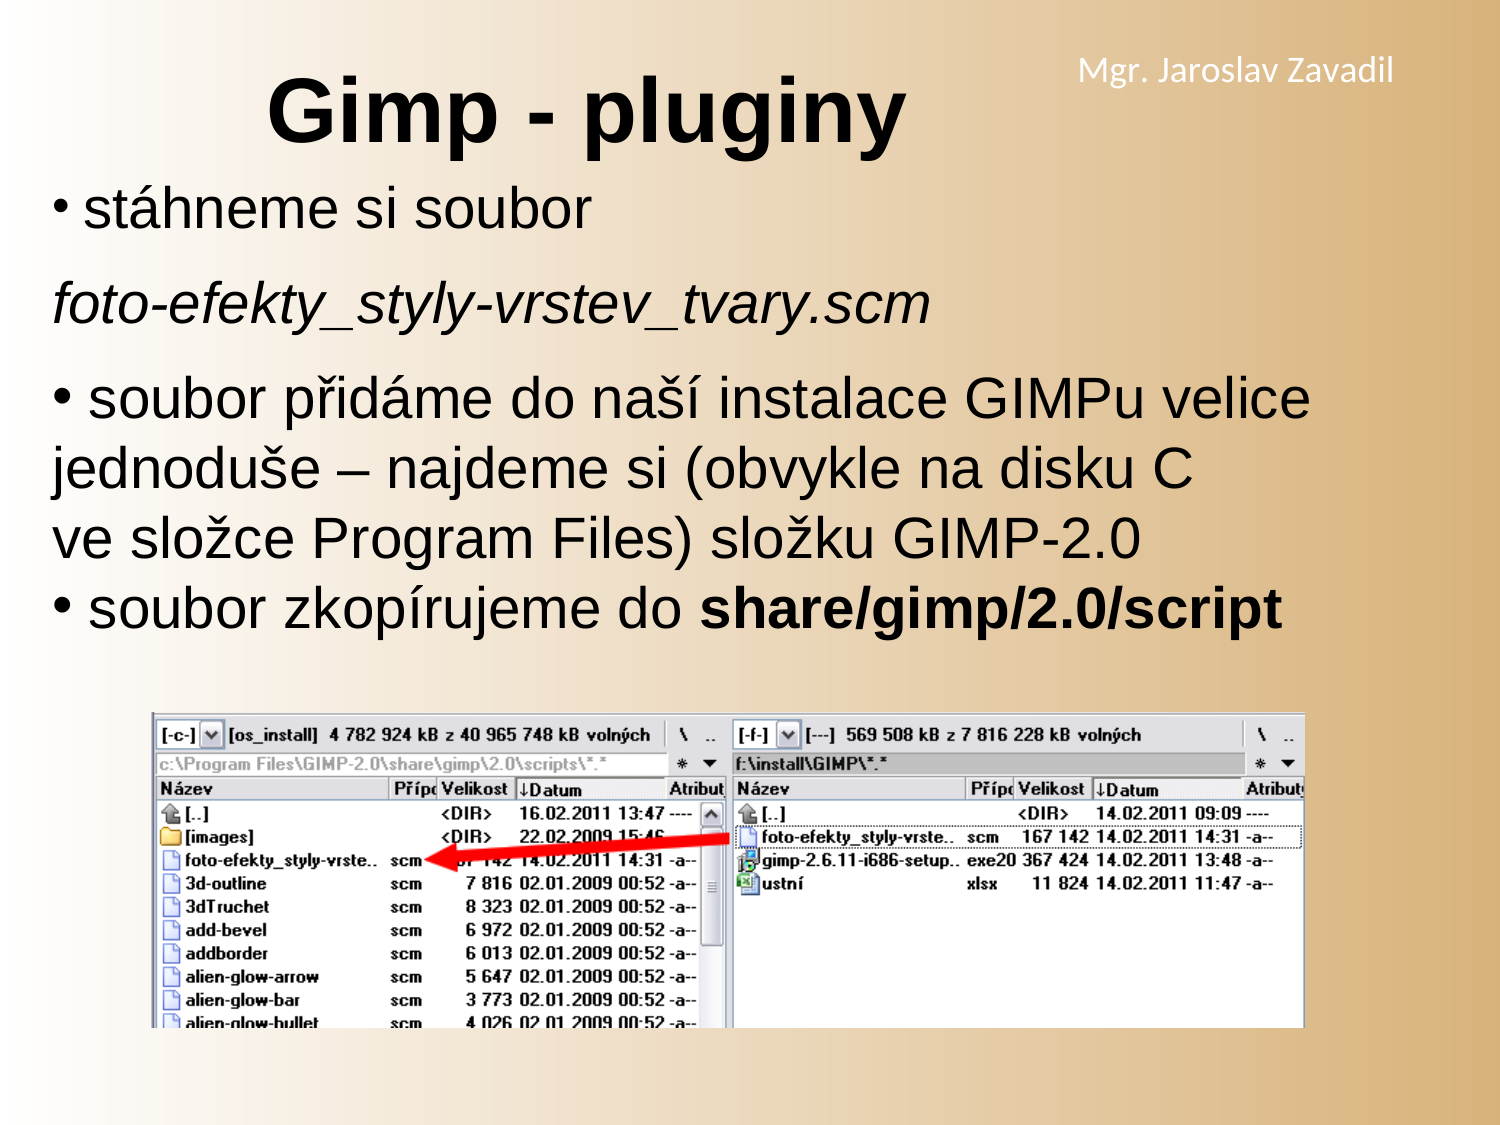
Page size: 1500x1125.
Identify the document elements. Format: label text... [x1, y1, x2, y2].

picture [150, 712, 1305, 1028]
text_box Mgr. Jaroslav Zavadil [1150, 37, 1450, 98]
text_box stáhneme si soubor foto-efekty_styly-vrstev_tvary.scm soubor přidáme do naší instalace GIMPu velice jednoduše – najdeme si (obvykle na disku C ve složce Program Files) složku GIMP-2.0 soubor zkopírujeme do share/gimp/2.0/script [37, 162, 1438, 648]
title Gimp - pluginy [24, 24, 1150, 188]
